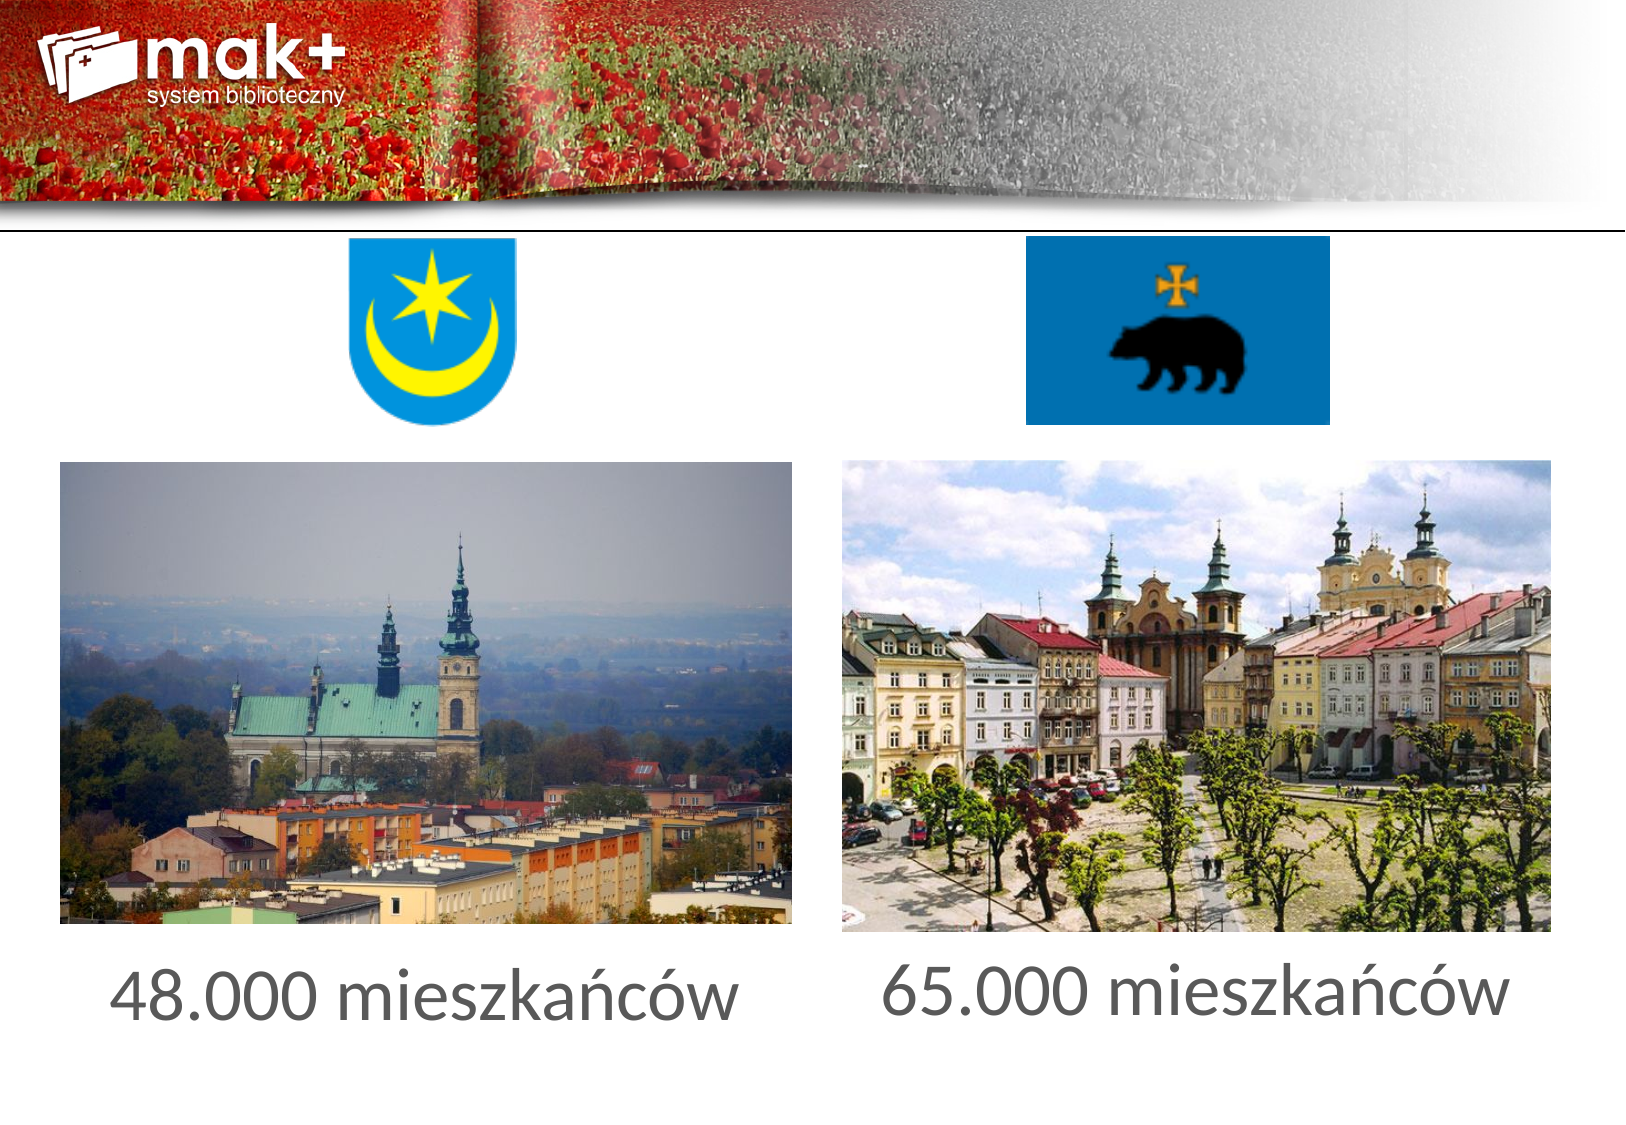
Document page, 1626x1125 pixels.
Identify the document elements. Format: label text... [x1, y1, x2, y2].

picture [348, 237, 517, 427]
text_box 65.000 mieszkańców [831, 951, 1561, 1058]
picture [842, 460, 1551, 932]
picture [60, 462, 792, 924]
picture [1026, 236, 1330, 425]
picture [0, 0, 1625, 231]
text_box 48.000 mieszkańców [60, 956, 790, 1063]
